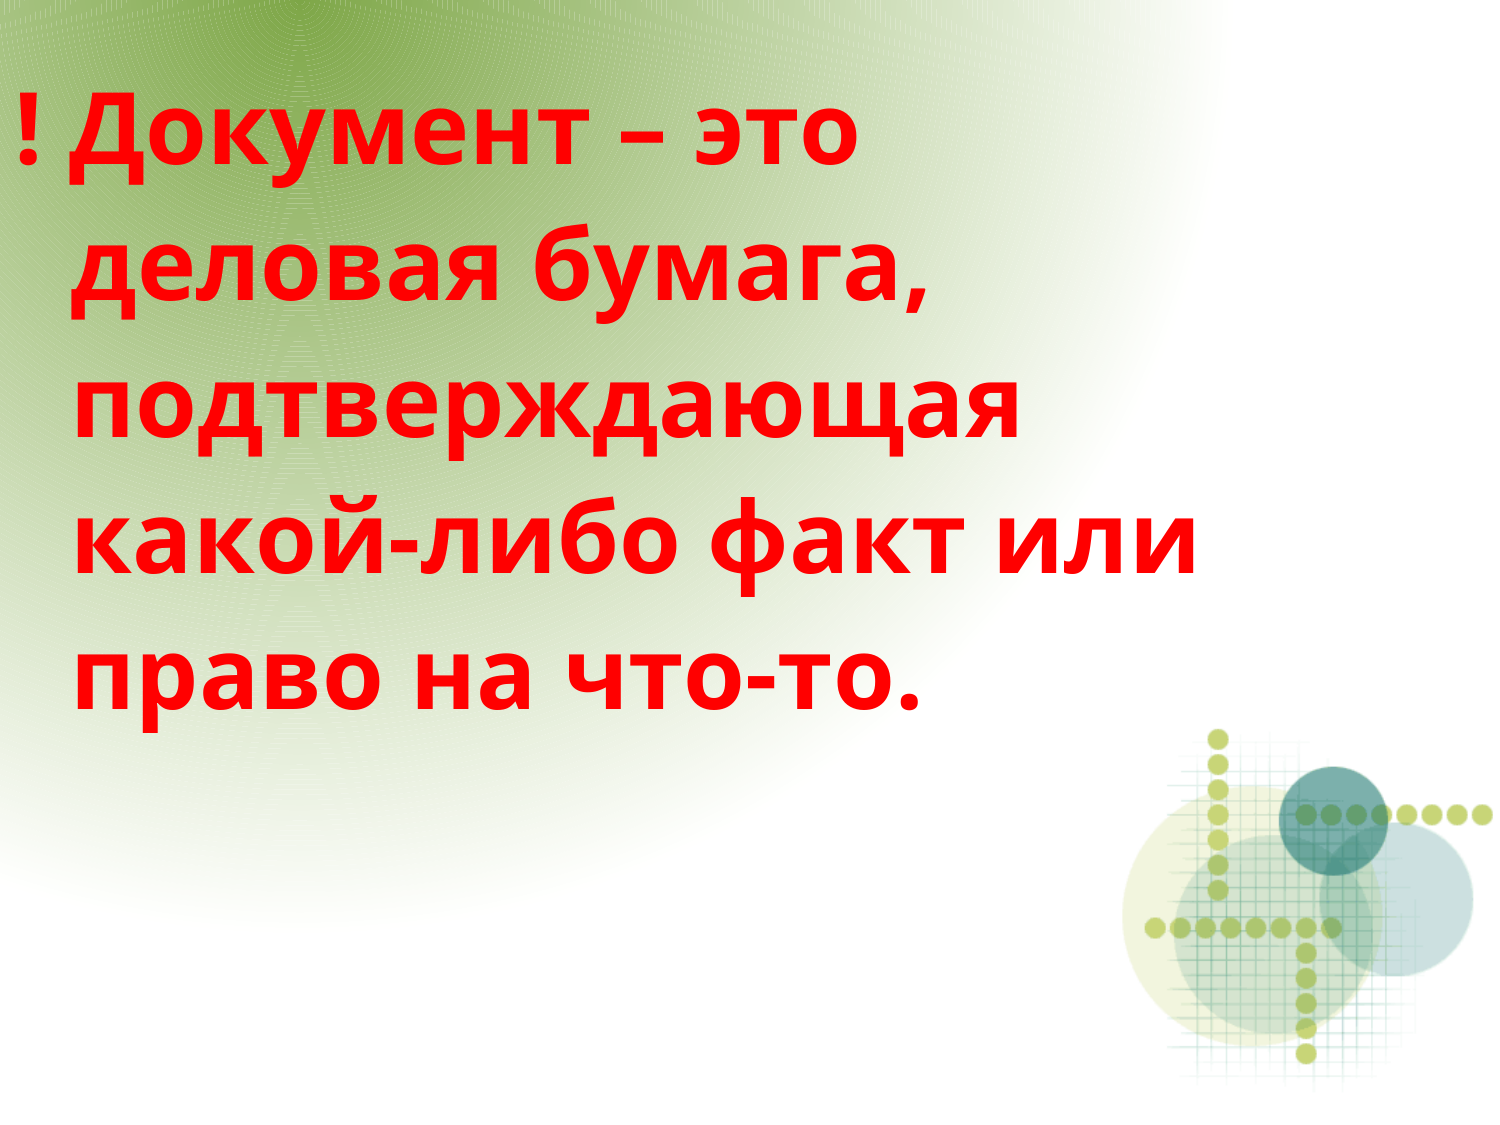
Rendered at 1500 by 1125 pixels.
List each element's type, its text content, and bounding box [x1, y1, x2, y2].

picture [1110, 718, 1500, 1098]
list ! Документ – это деловая бумага, подтверждающая какой-либо факт или право на что-то. [0, 49, 1300, 913]
